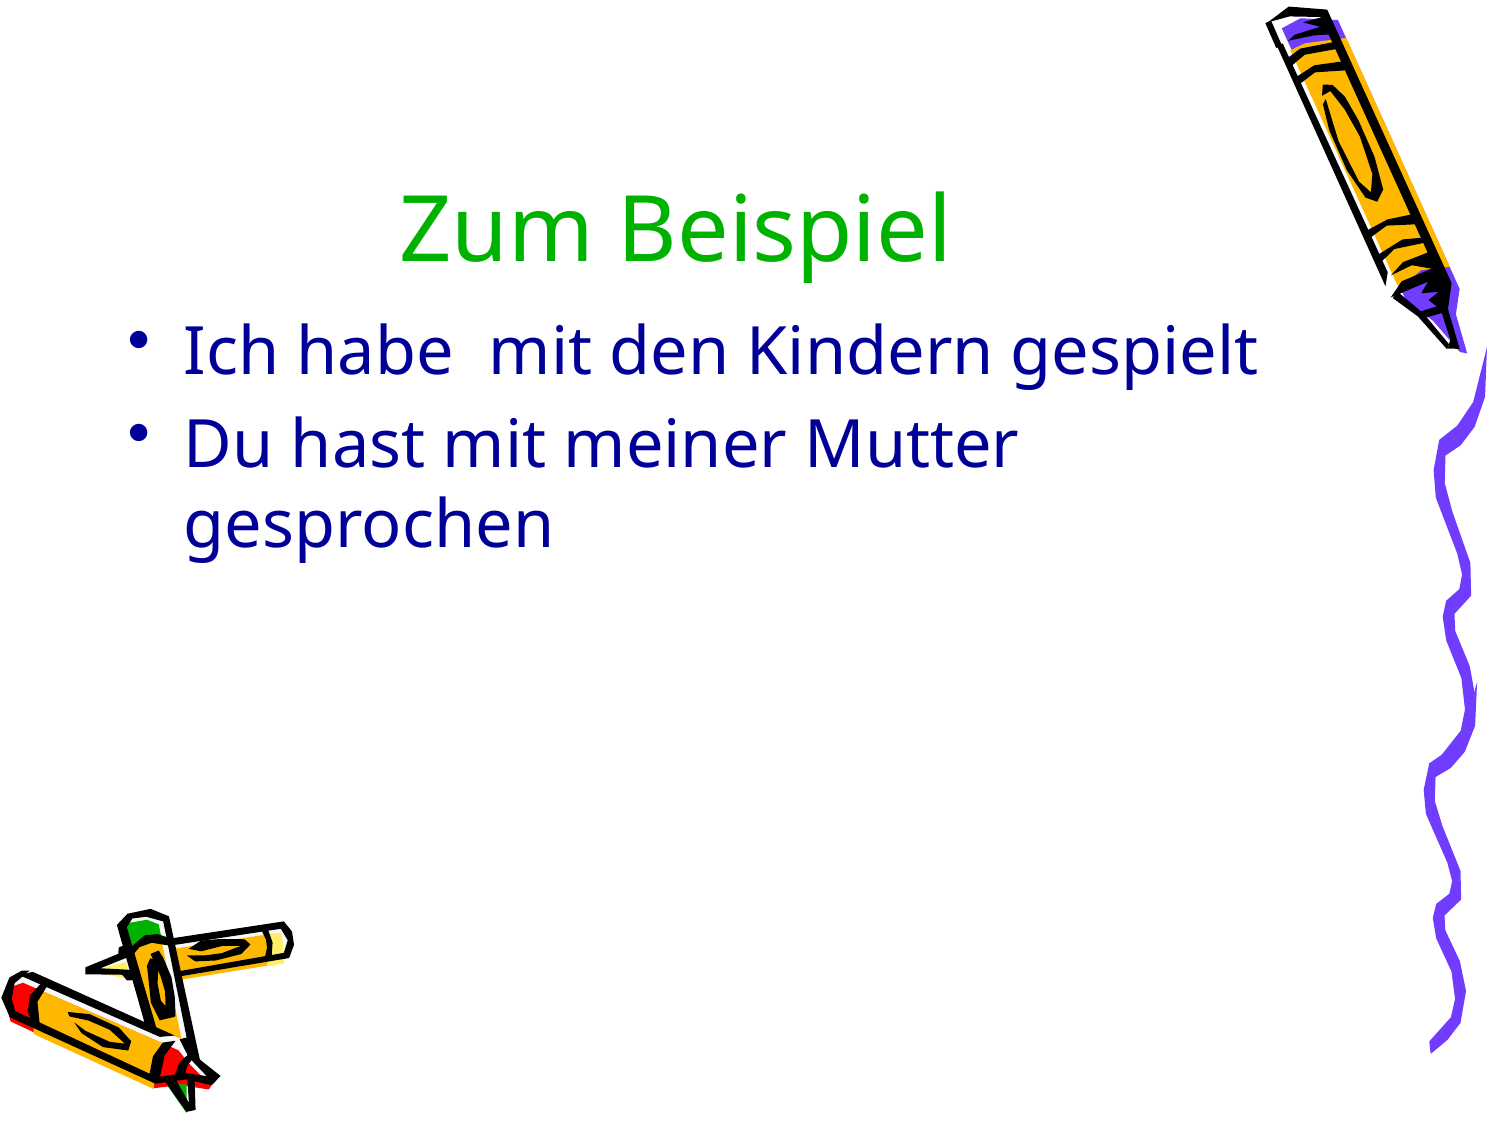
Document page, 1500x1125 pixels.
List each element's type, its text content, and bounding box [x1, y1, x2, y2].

title Zum Beispiel [112, 24, 1240, 288]
list Ich habe mit den Kindern gespielt Du hast mit meiner Mutter gesprochen [112, 299, 1375, 900]
